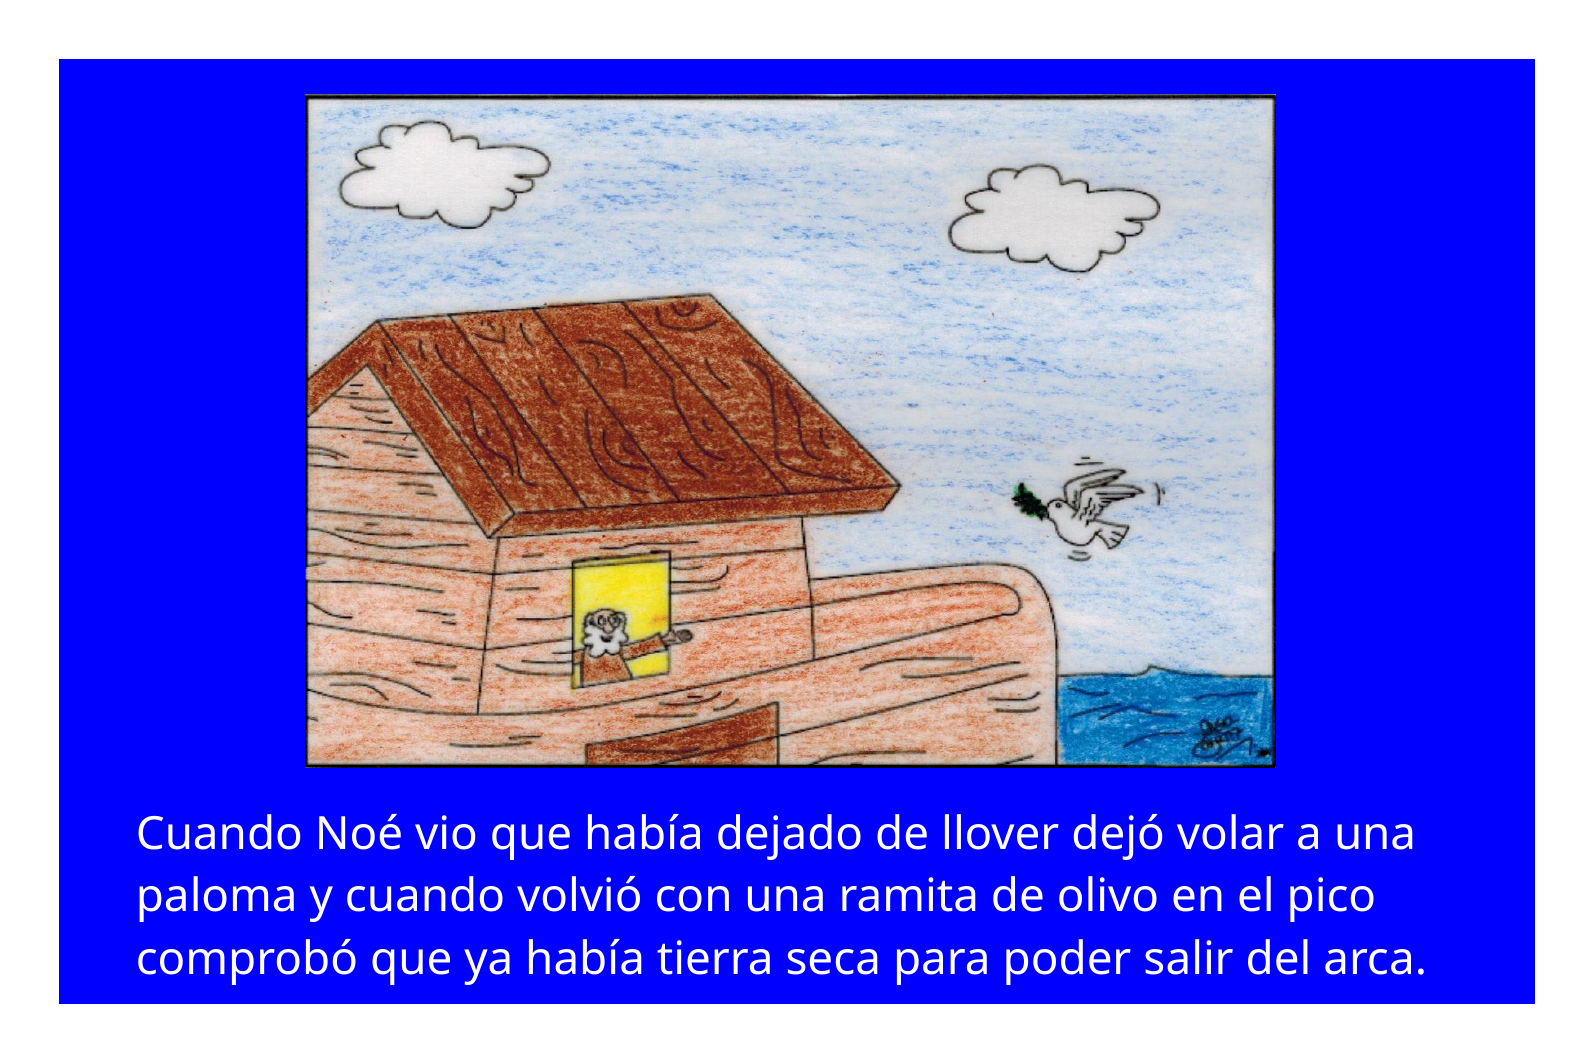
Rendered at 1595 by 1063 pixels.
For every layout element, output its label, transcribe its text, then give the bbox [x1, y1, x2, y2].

title Cuando Noé vio que había dejado de llover dejó volar a una paloma y cuando volvió con una ramita de olivo en el pico comprobó que ya había tierra seca para poder salir del arca. [135, 781, 1465, 1007]
picture [305, 94, 1276, 768]
